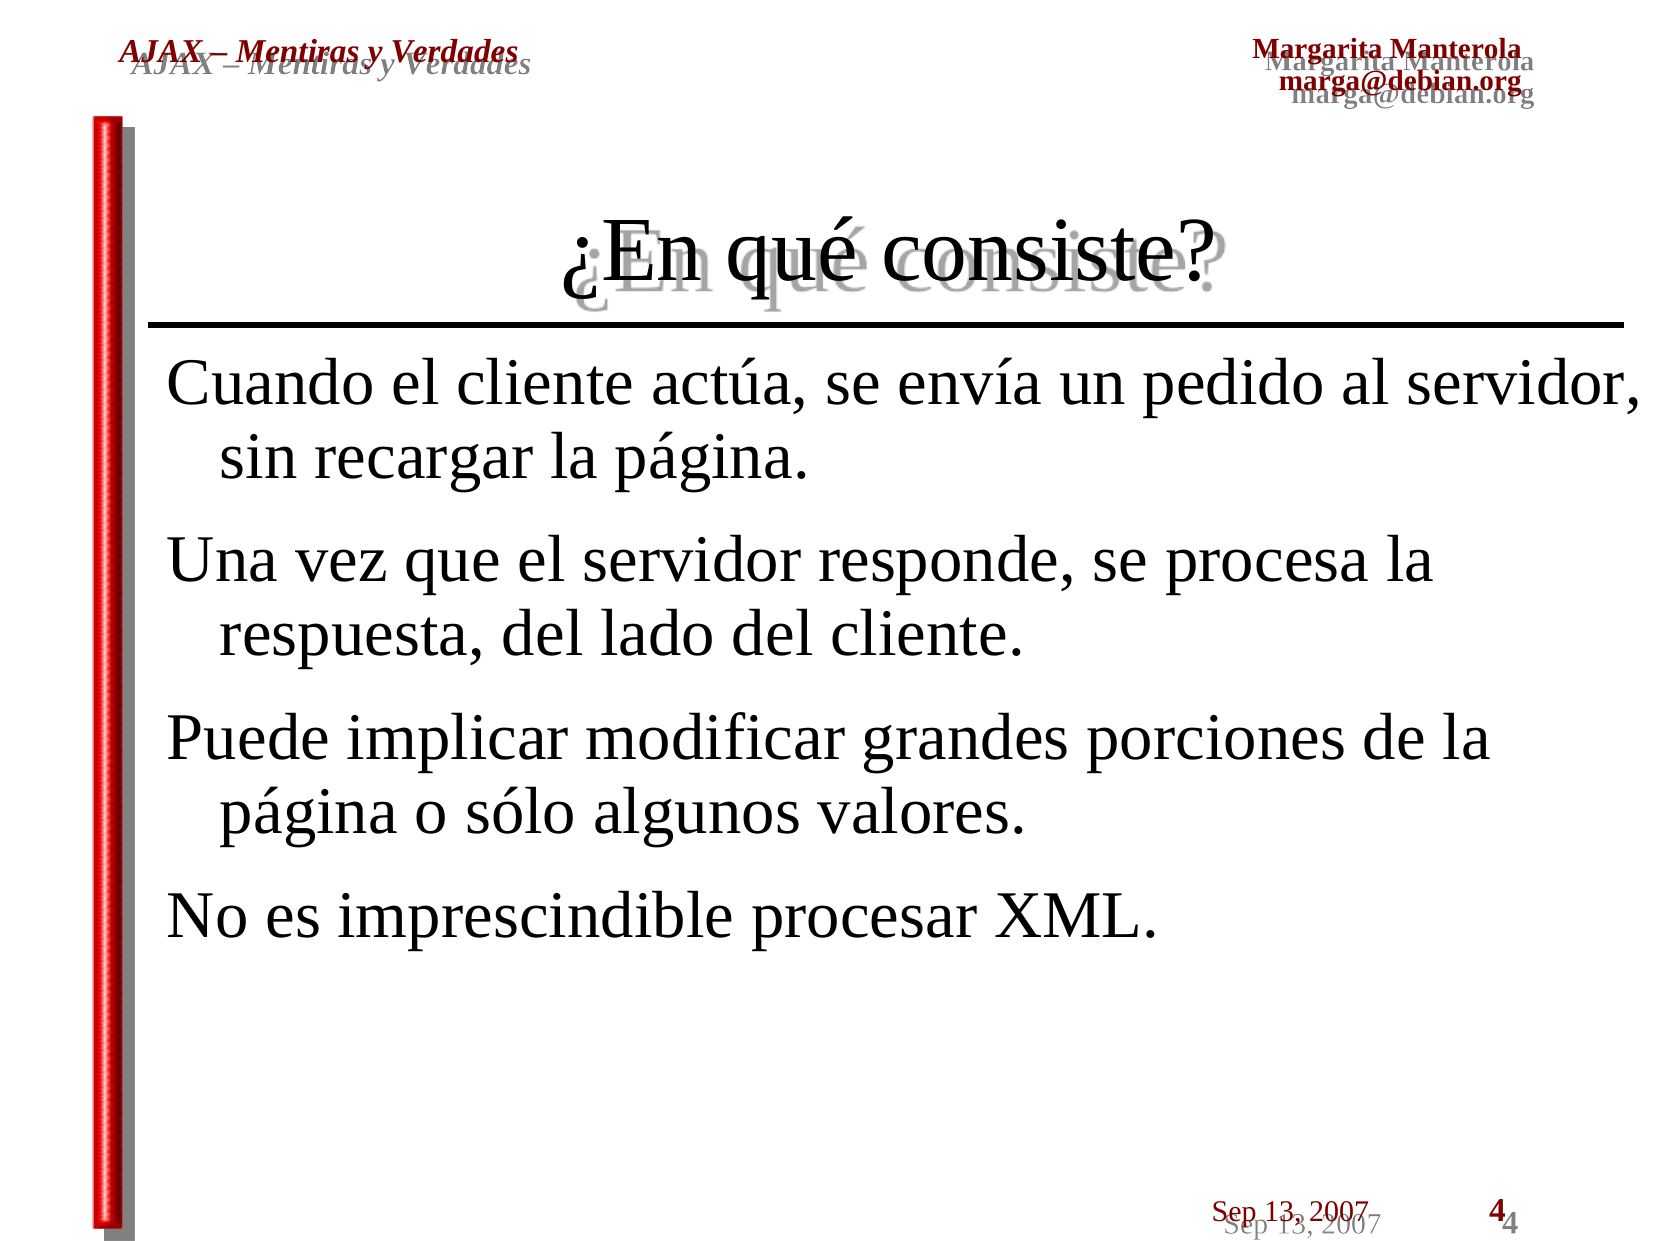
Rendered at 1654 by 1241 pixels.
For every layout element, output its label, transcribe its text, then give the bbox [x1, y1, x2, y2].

title ¿En qué consiste? [137, 171, 1642, 327]
picture [94, 117, 122, 1228]
list Cuando el cliente actúa, se envía un pedido al servidor, sin recargar la página. Una vez que el servidor responde, se procesa la respuesta, del lado del cliente. Puede implicar modificar grandes porciones de la página o sólo algunos valores. No es imprescindible procesar XML. [149, 344, 1654, 1134]
